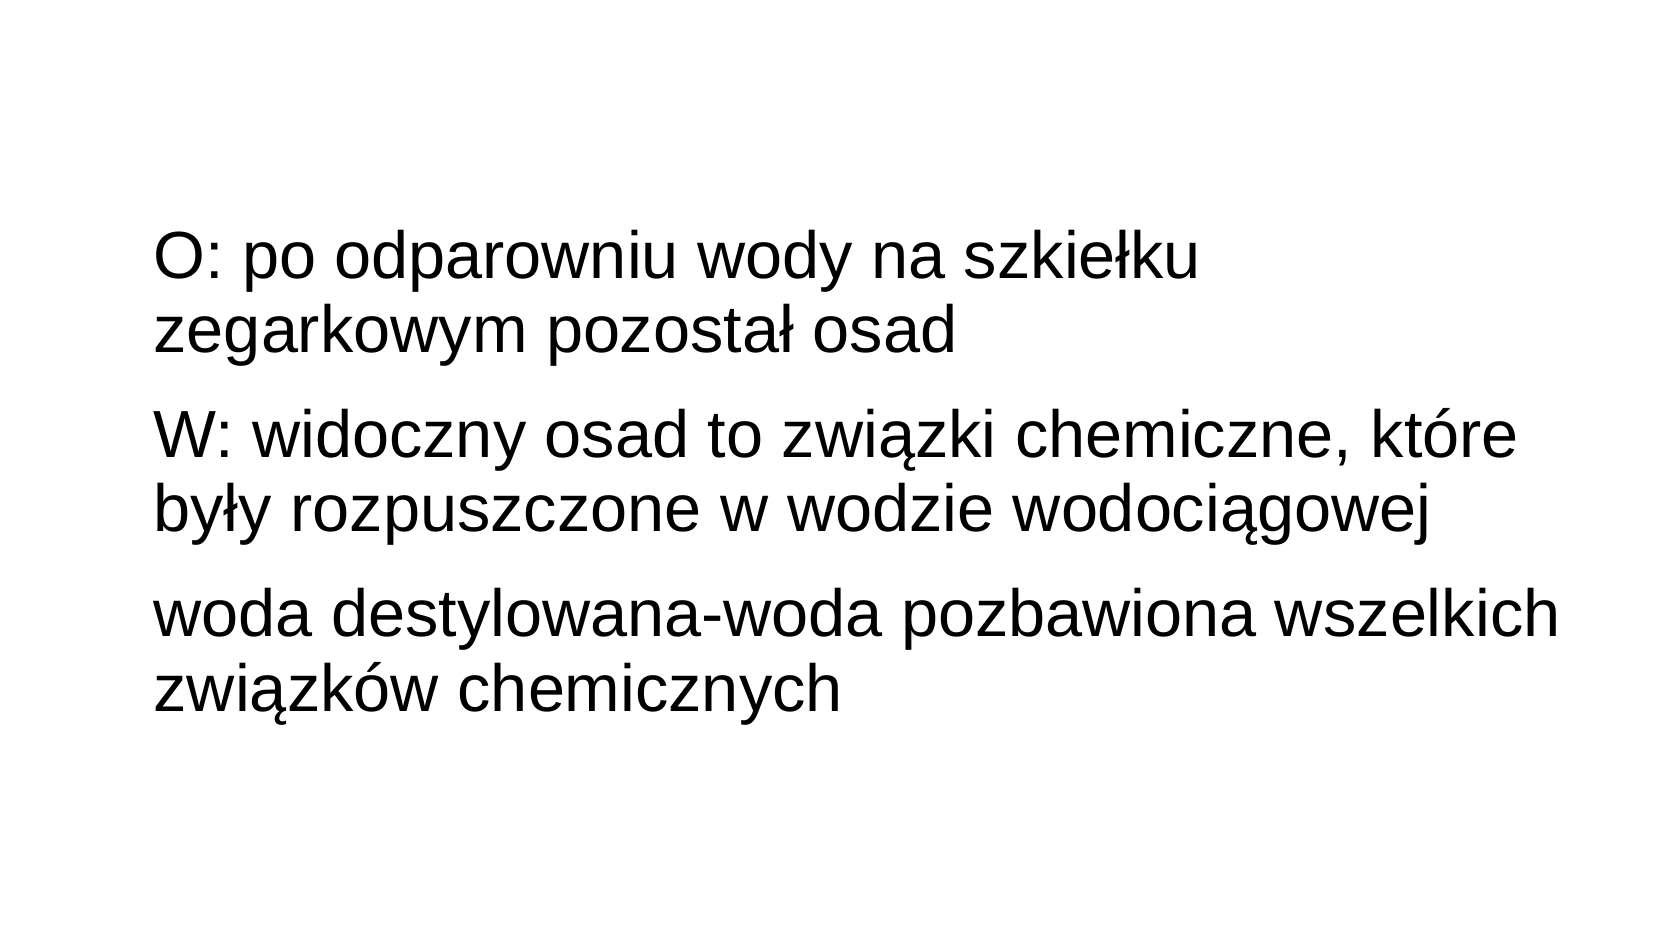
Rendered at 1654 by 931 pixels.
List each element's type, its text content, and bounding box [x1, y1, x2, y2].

list O: po odparowniu wody na szkiełku zegarkowym pozostał osad W: widoczny osad to związki chemiczne, które były rozpuszczone w wodzie wodociągowej woda destylowana-woda pozbawiona wszelkich związków chemicznych [82, 217, 1571, 758]
